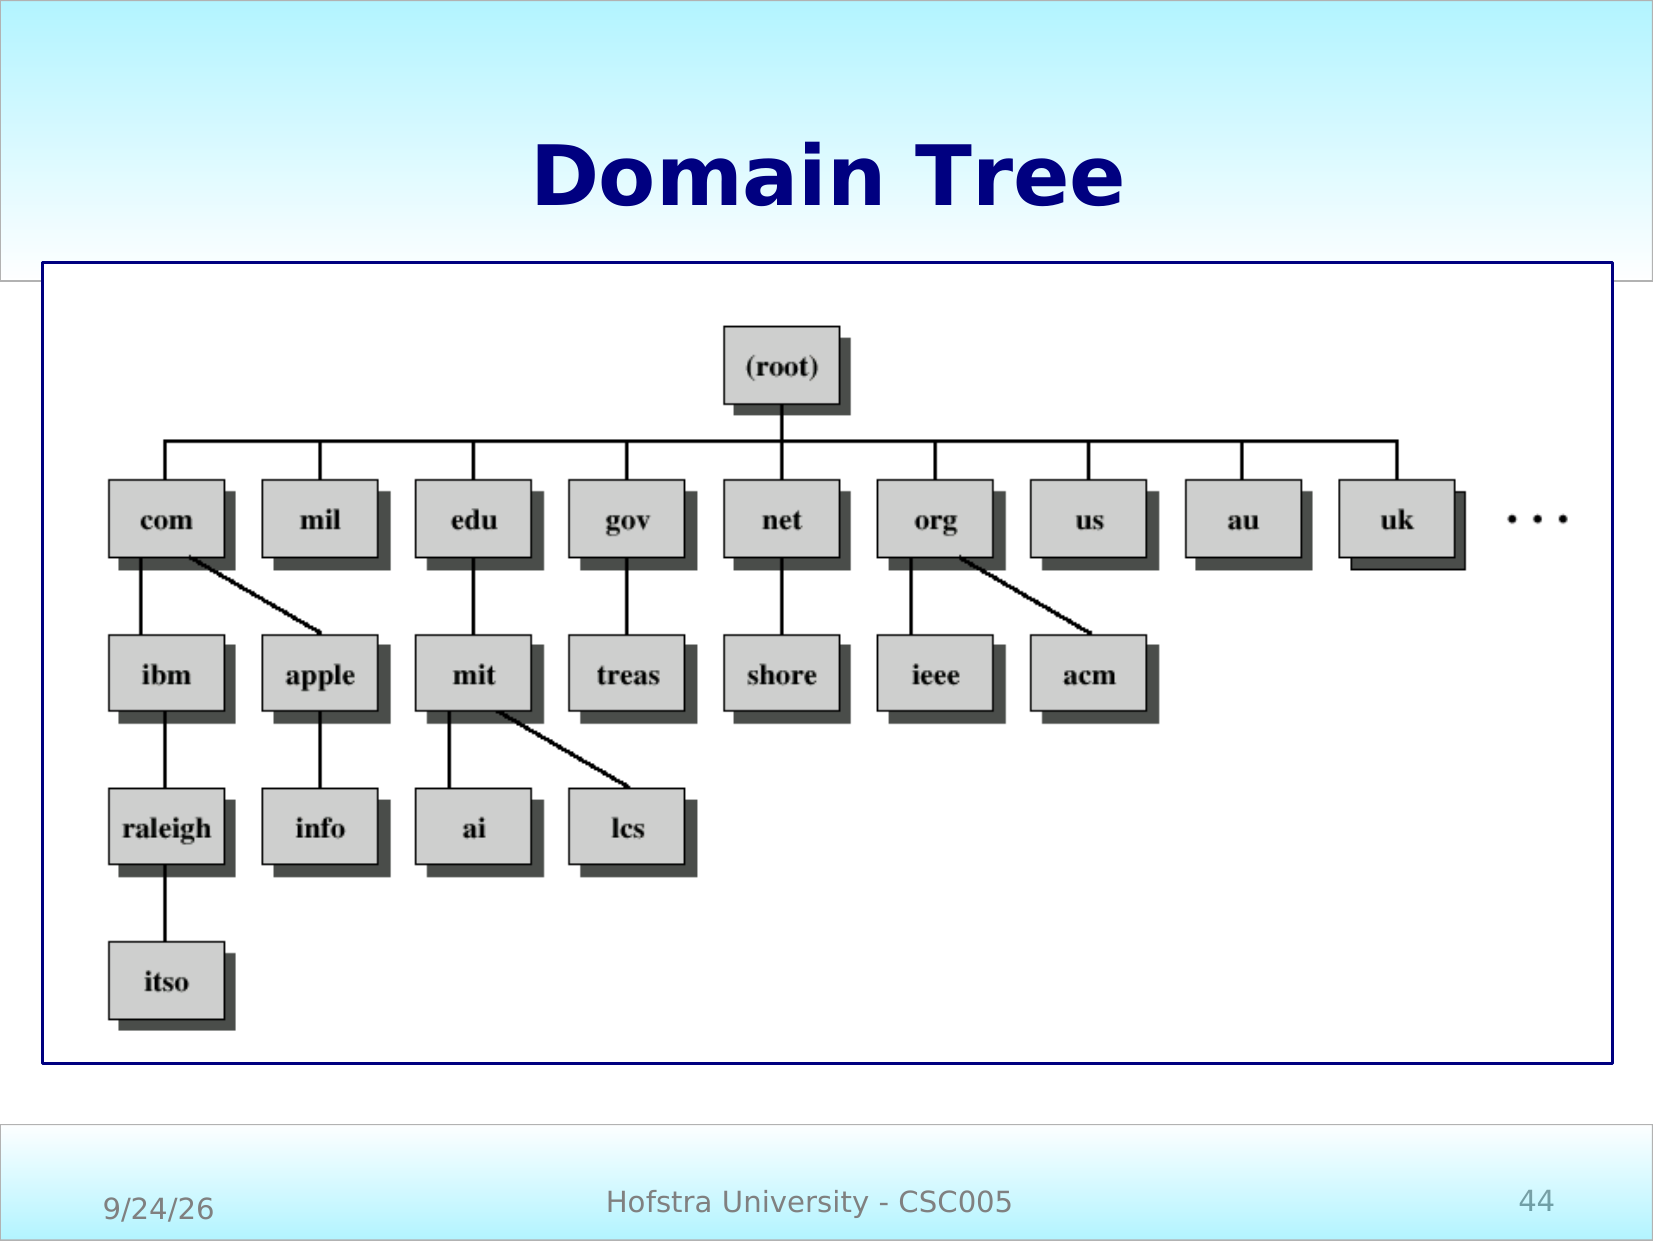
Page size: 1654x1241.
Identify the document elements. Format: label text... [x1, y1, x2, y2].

picture [43, 264, 1611, 1062]
title Domain Tree [123, 108, 1533, 233]
